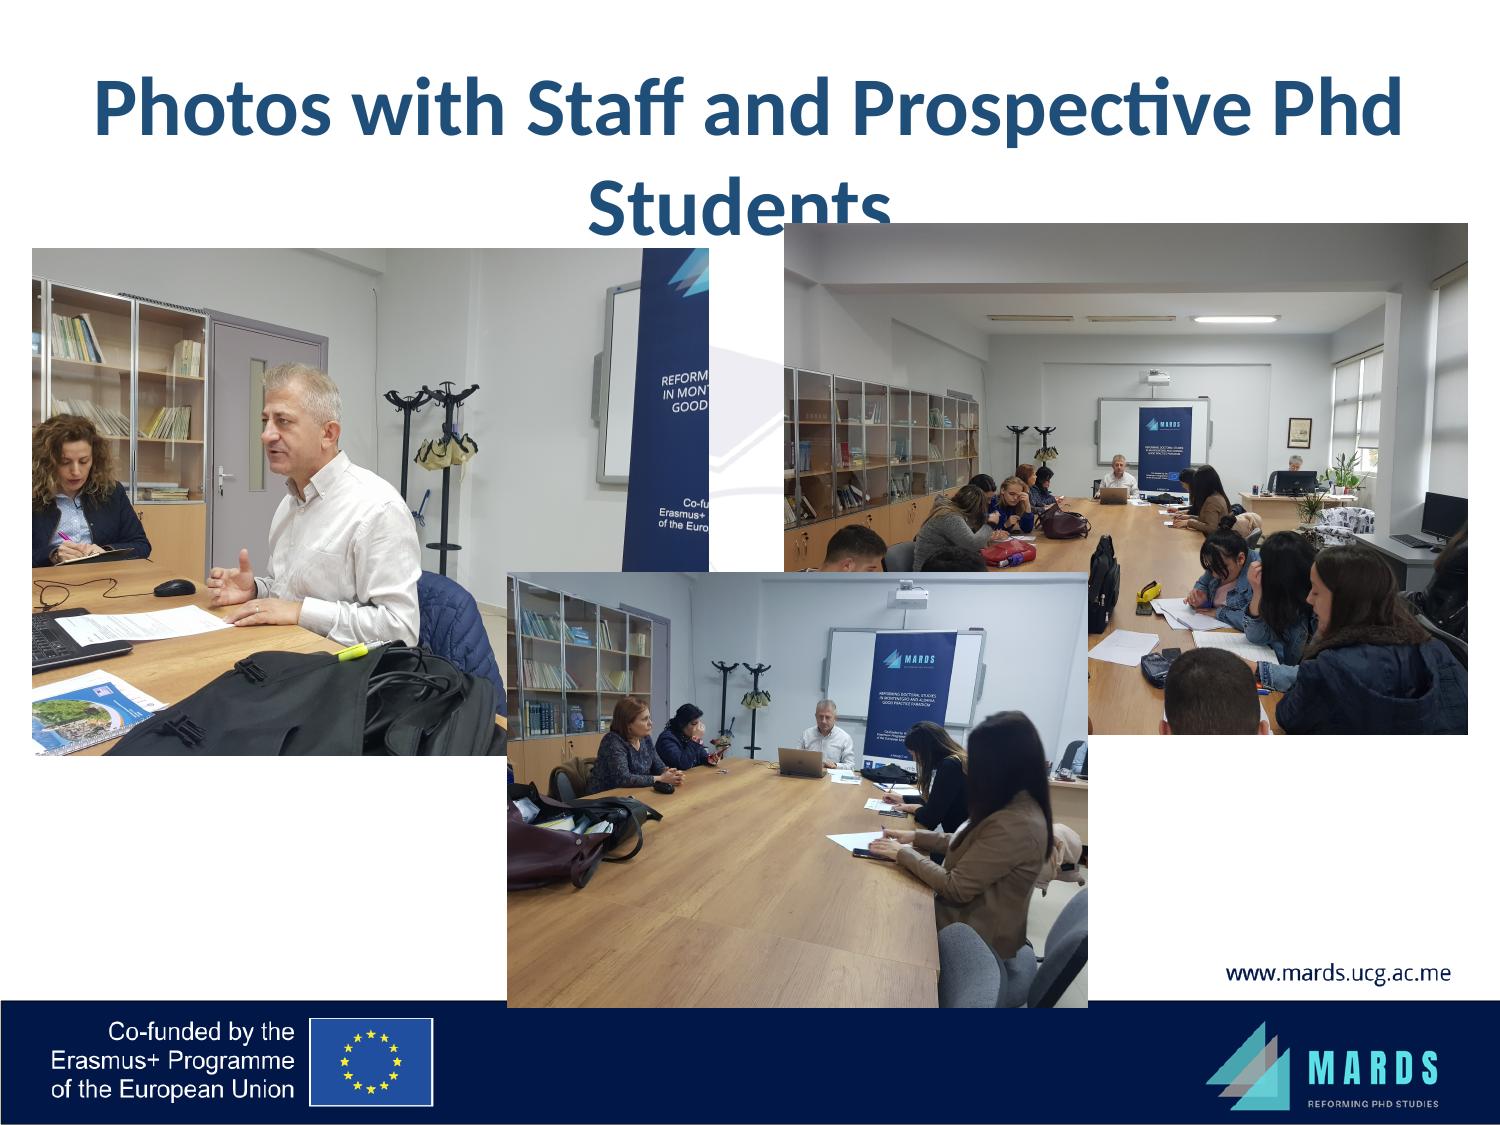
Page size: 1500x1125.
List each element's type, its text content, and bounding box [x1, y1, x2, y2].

list [75, 232, 784, 341]
title Photos with Staff and Prospective Phd Students [75, 45, 1426, 232]
picture [32, 223, 1468, 1008]
